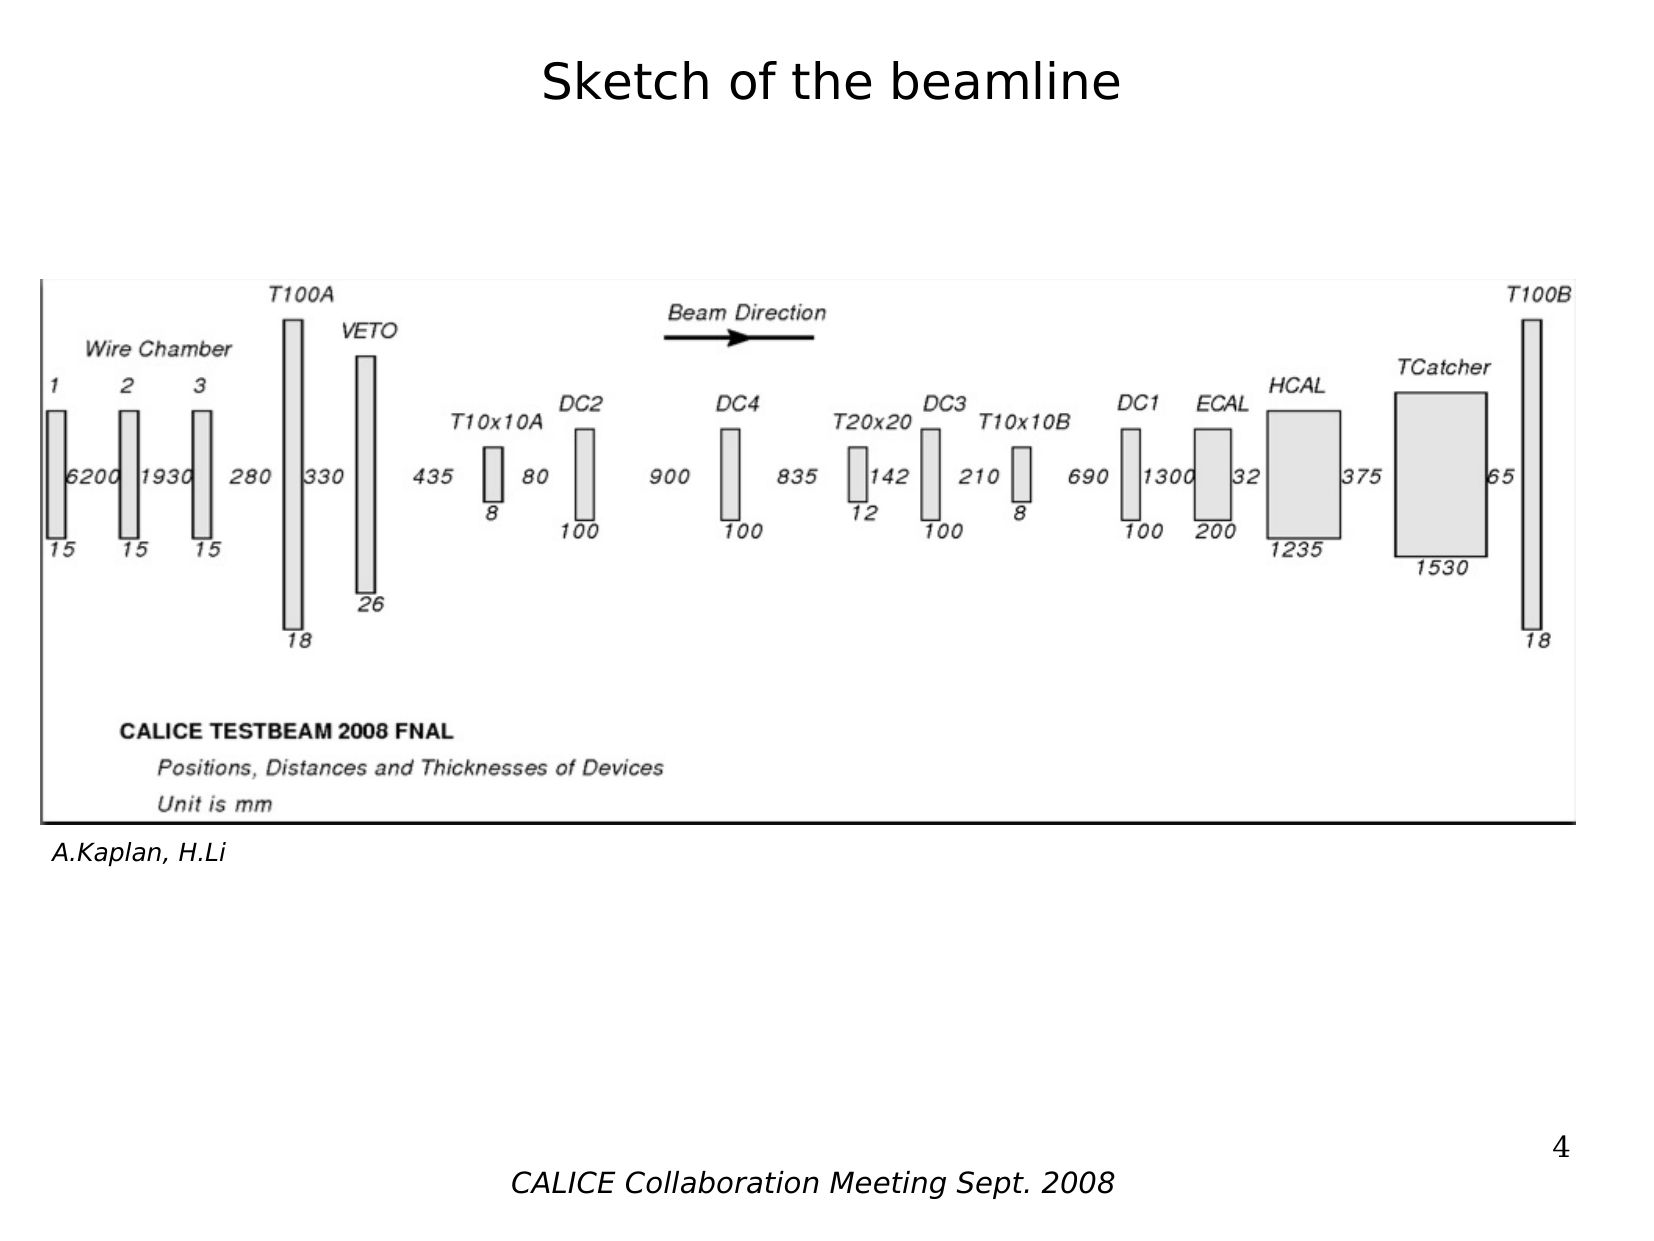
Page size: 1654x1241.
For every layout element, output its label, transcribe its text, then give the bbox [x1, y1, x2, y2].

picture [40, 279, 1576, 826]
text_box Sketch of the beamline [527, 45, 1125, 119]
text_box A.Kaplan, H.Li [37, 830, 242, 876]
